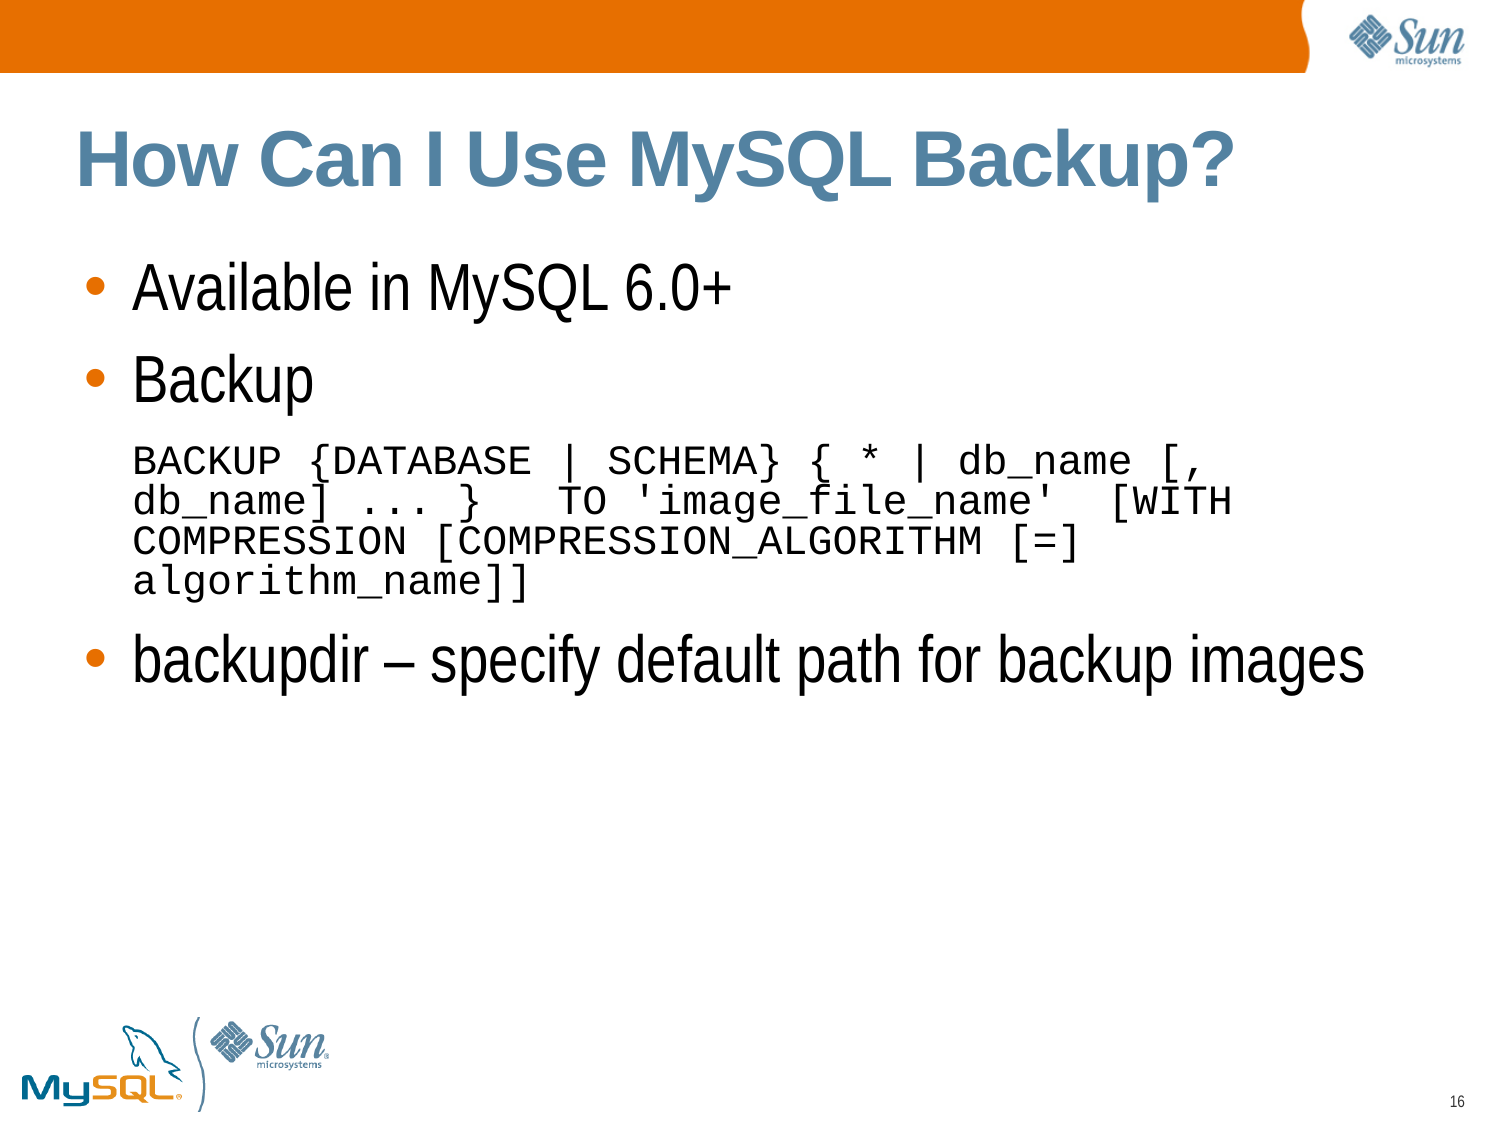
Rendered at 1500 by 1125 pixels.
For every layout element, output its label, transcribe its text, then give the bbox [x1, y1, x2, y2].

list Available in MySQL 6.0+ Backup BACKUP {DATABASE | SCHEMA} { * | db_name [, db_name] ... } TO 'image_file_name' [WITH COMPRESSION [COMPRESSION_ALGORITHM [=] algorithm_name]] backupdir – specify default path for backup images [64, 258, 1401, 1062]
picture [0, 0, 1500, 73]
title How Can I Use MySQL Backup? [75, 123, 1437, 227]
picture [22, 1017, 329, 1112]
